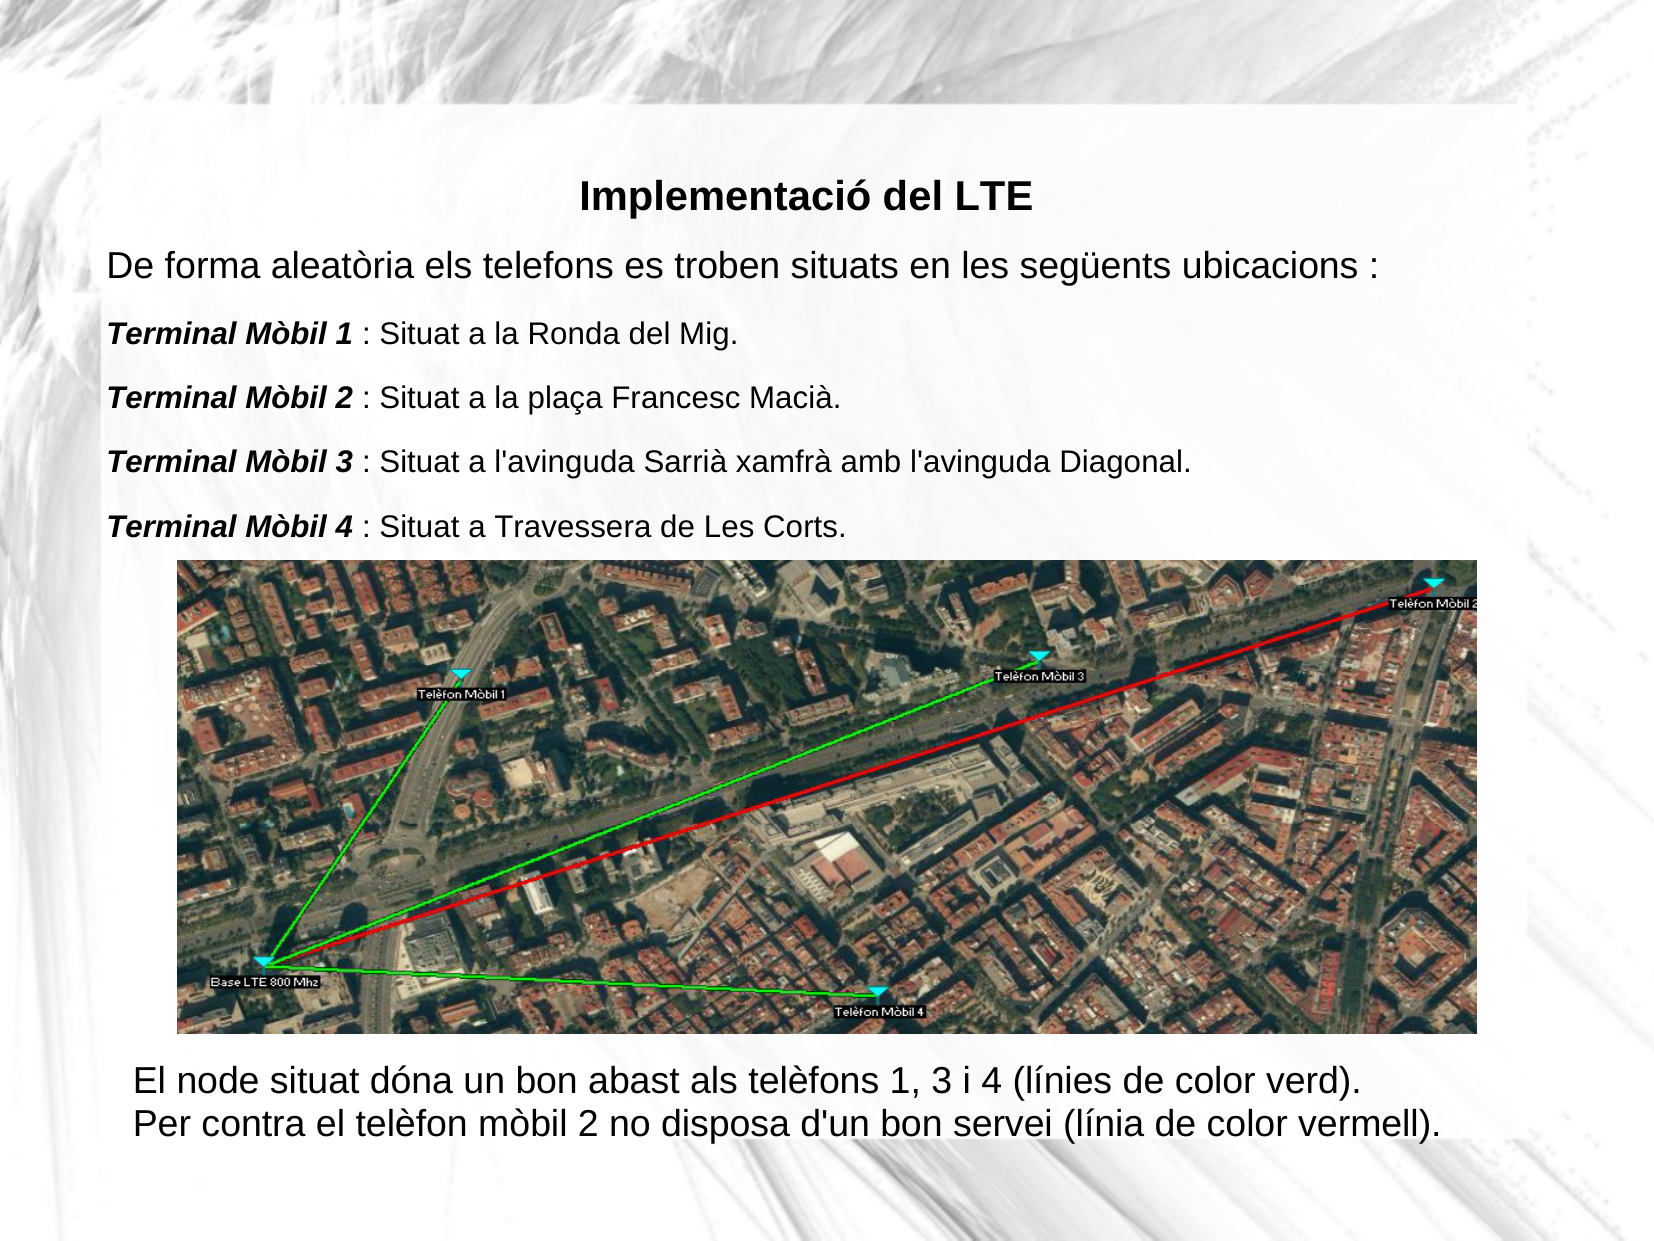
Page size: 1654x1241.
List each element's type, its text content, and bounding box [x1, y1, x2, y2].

list De forma aleatòria els telefons es troben situats en les següents ubicacions : Terminal Mòbil 1 : Situat a la Ronda del Mig. Terminal Mòbil 2 : Situat a la plaça Francesc Macià. Terminal Mòbil 3 : Situat a l'avinguda Sarrià xamfrà amb l'avinguda Diagonal. Terminal Mòbil 4 : Situat a Travessera de Les Corts. [106, 244, 1595, 1063]
text_box El node situat dóna un bon abast als telèfons 1, 3 i 4 (línies de color verd). Per contra el telèfon mòbil 2 no disposa d'un bon servei (línia de color vermell). [118, 1052, 1565, 1152]
picture [0, 0, 1654, 1241]
title Implementació del LTE [118, 112, 1506, 281]
